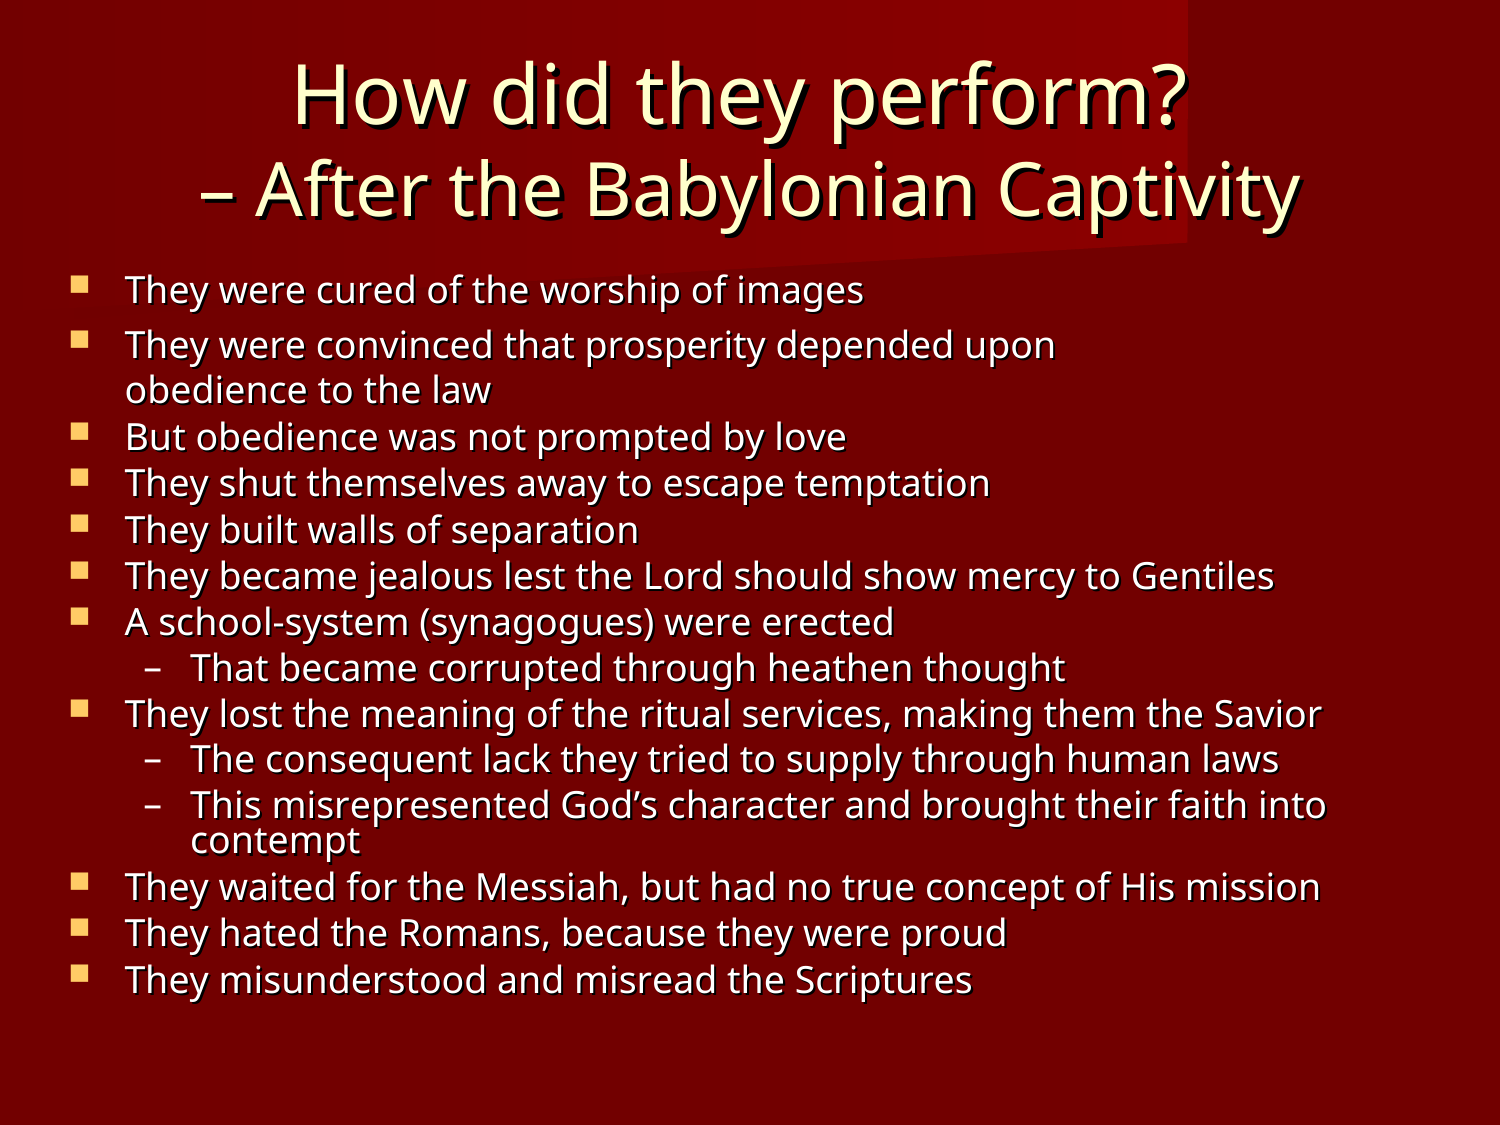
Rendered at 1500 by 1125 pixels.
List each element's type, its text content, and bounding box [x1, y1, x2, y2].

list They were cured of the worship of images They were convinced that prosperity depended upon obedience to the law But obedience was not prompted by love They shut themselves away to escape temptation They built walls of separation They became jealous lest the Lord should show mercy to Gentiles A school-system (synagogues) were erected That became corrupted through heathen thought They lost the meaning of the ritual services, making them the Savior The consequent lack they tried to supply through human laws This misrepresented God’s character and brought their faith into contempt They waited for the Messiah, but had no true concept of His mission They hated the Romans, because they were proud They misunderstood and misread the Scriptures [53, 267, 1444, 1032]
title How did they perform? – After the Babylonian Captivity [75, 33, 1426, 240]
